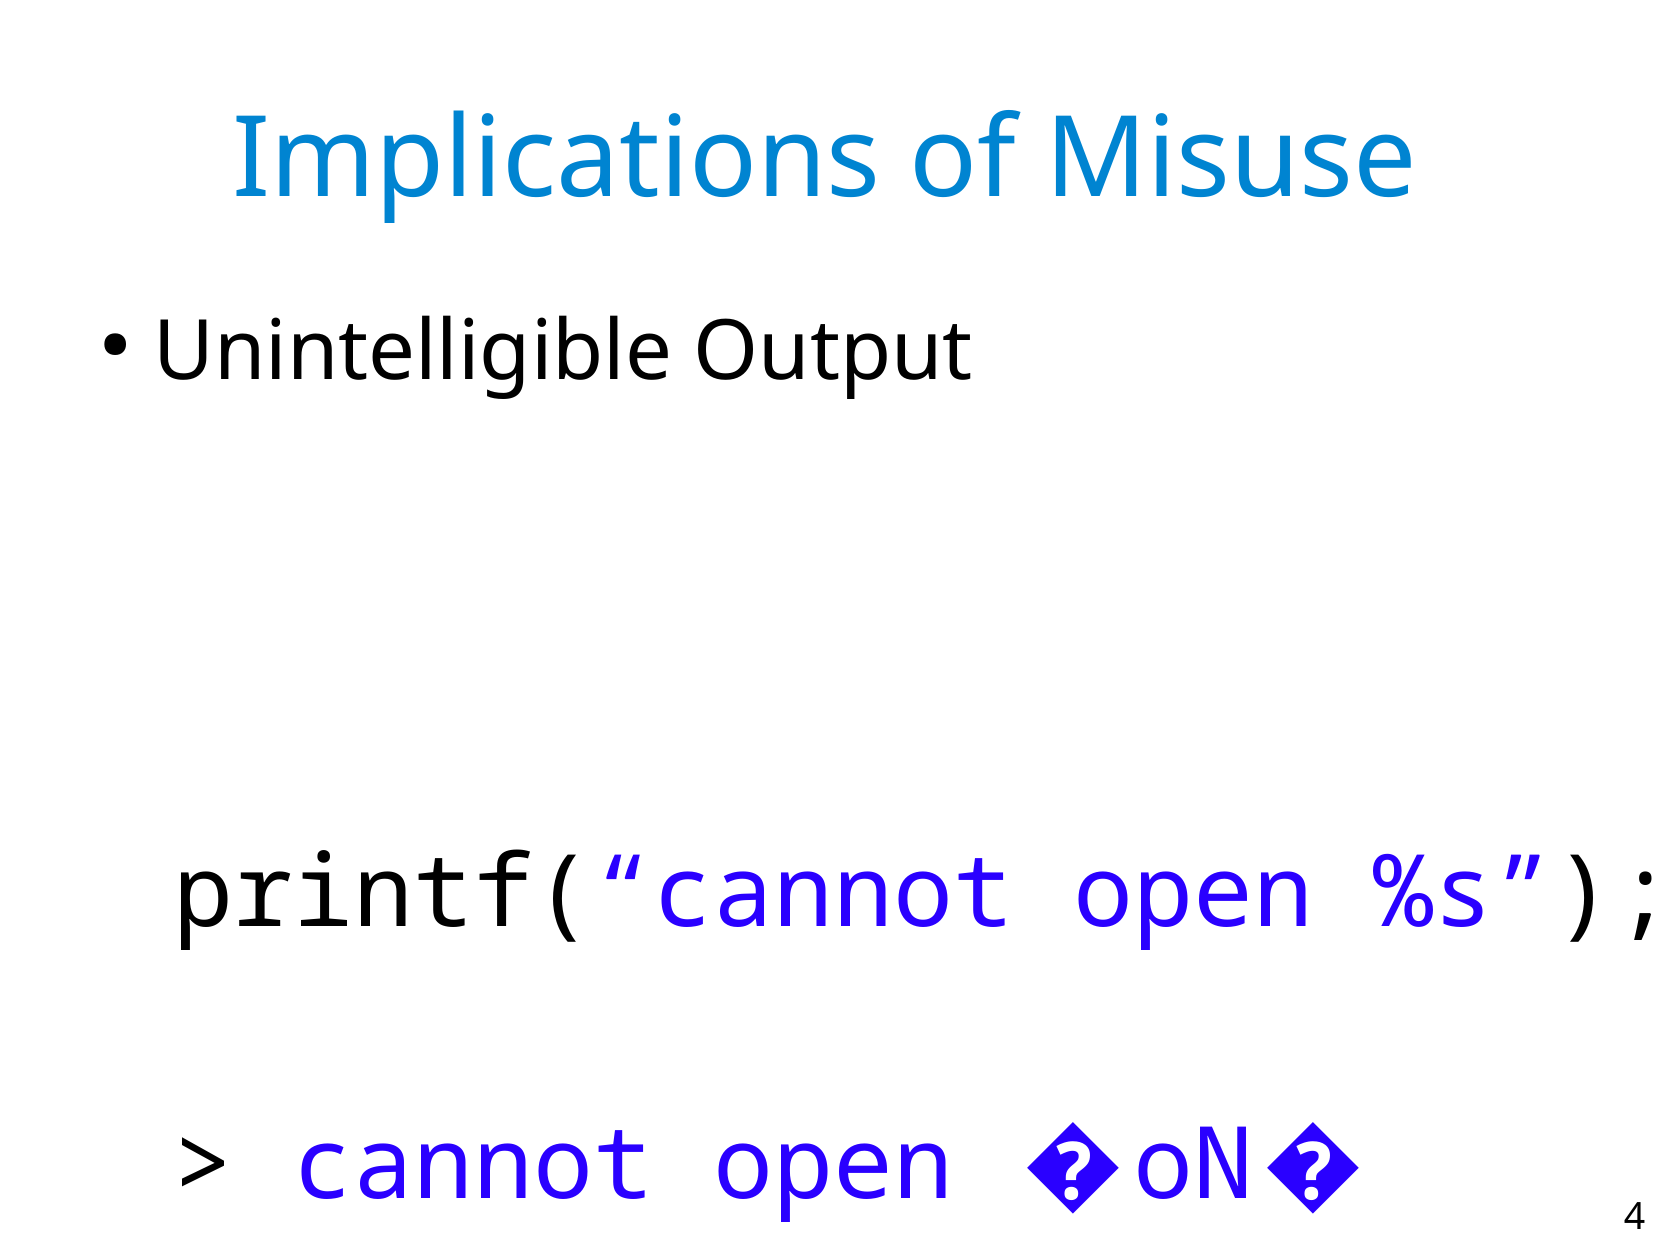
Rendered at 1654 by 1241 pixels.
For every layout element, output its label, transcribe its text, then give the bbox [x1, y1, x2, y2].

title Implications of Misuse [60, 49, 1591, 257]
list Unintelligible Output [82, 290, 1571, 1010]
text_box printf(“cannot open %s”); > cannot open �oN� [102, 818, 1654, 1241]
